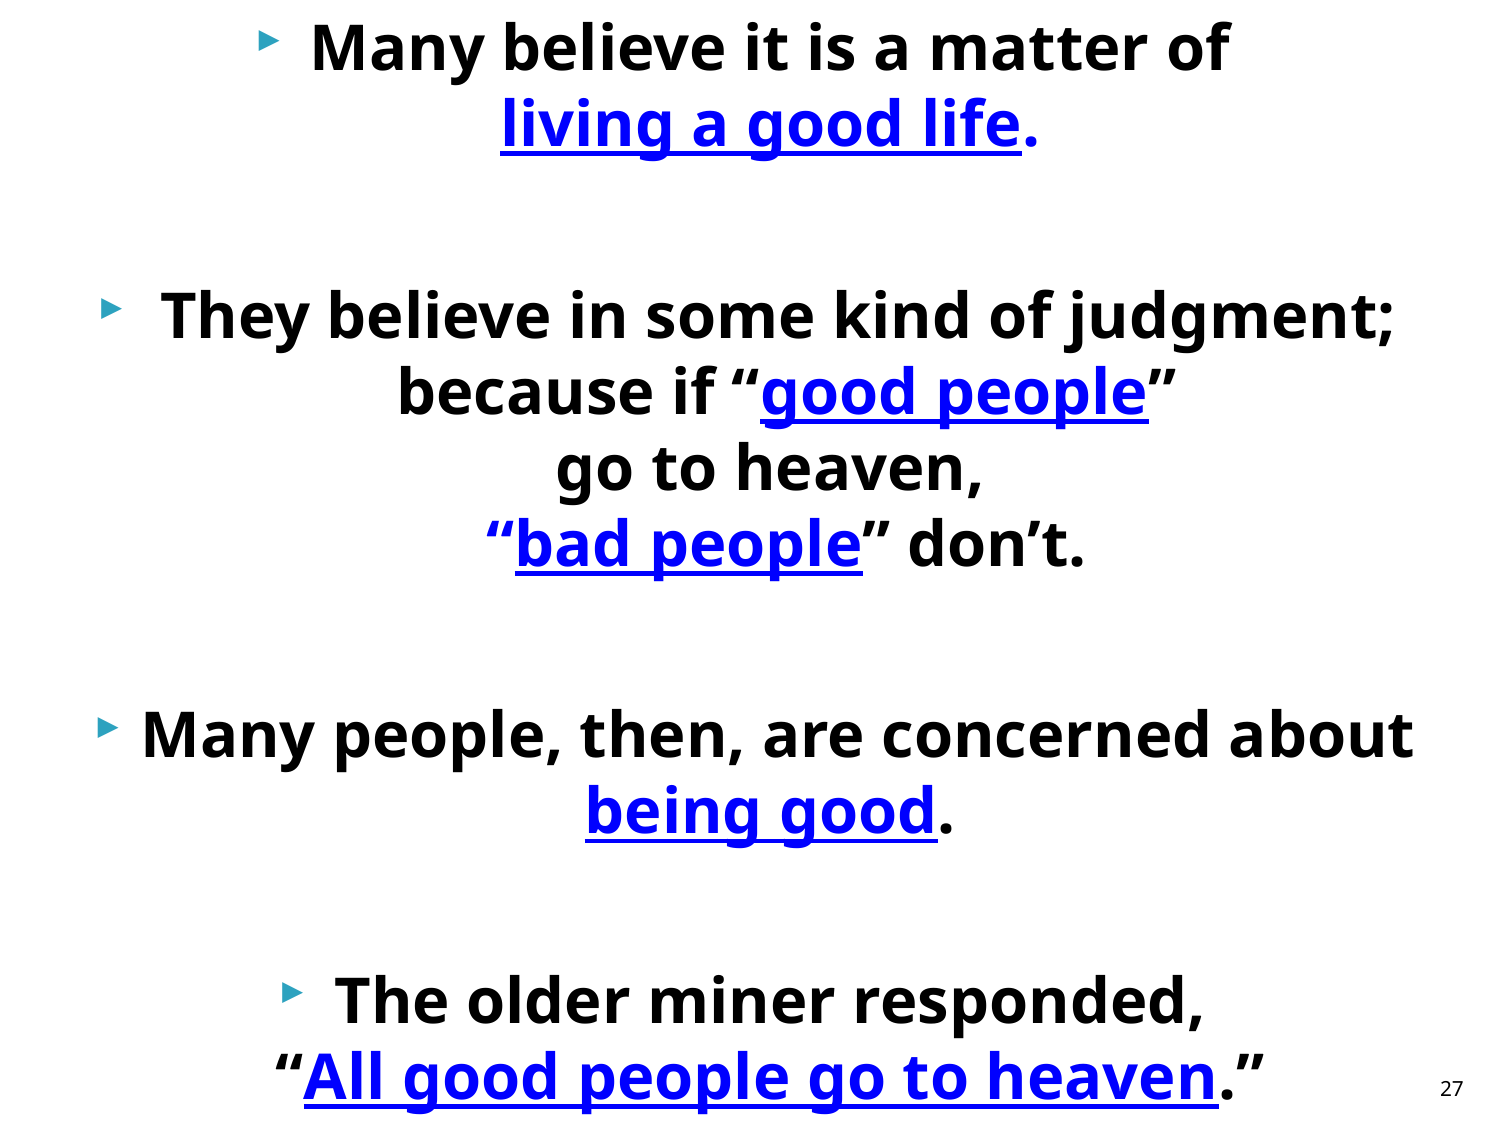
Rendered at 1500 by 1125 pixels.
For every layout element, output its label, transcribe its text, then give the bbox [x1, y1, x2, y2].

list Many believe it is a matter of living a good life. They believe in some kind of judgment; because if “good people” go to heaven, “bad people” don’t. Many people, then, are concerned about being good. The older miner responded, “All good people go to heaven.” [0, 0, 1500, 1125]
slide_number <number> [1418, 1051, 1479, 1112]
